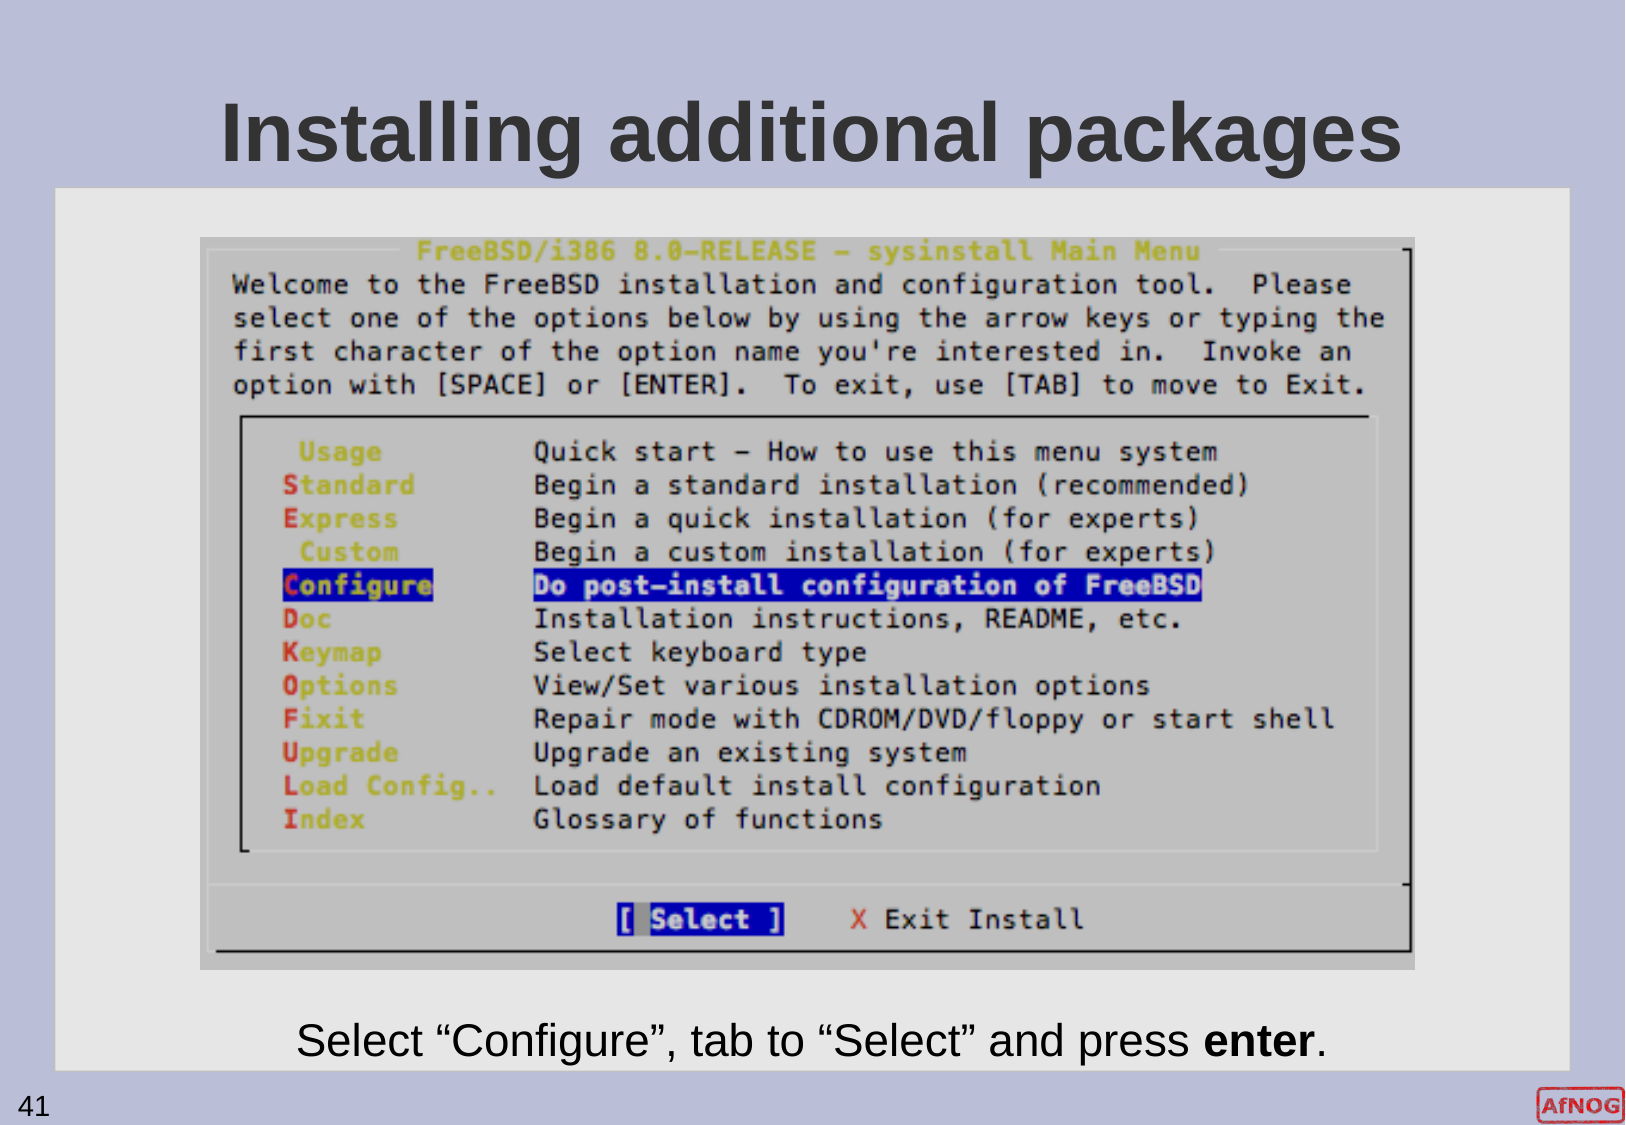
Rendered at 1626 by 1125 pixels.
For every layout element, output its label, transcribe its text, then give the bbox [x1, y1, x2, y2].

text_box Select “Configure”, tab to “Select” and press enter. [118, 1003, 1506, 1071]
picture [1535, 1085, 1626, 1125]
text_box Installing additional packages [54, 51, 1571, 207]
picture [200, 237, 1415, 970]
